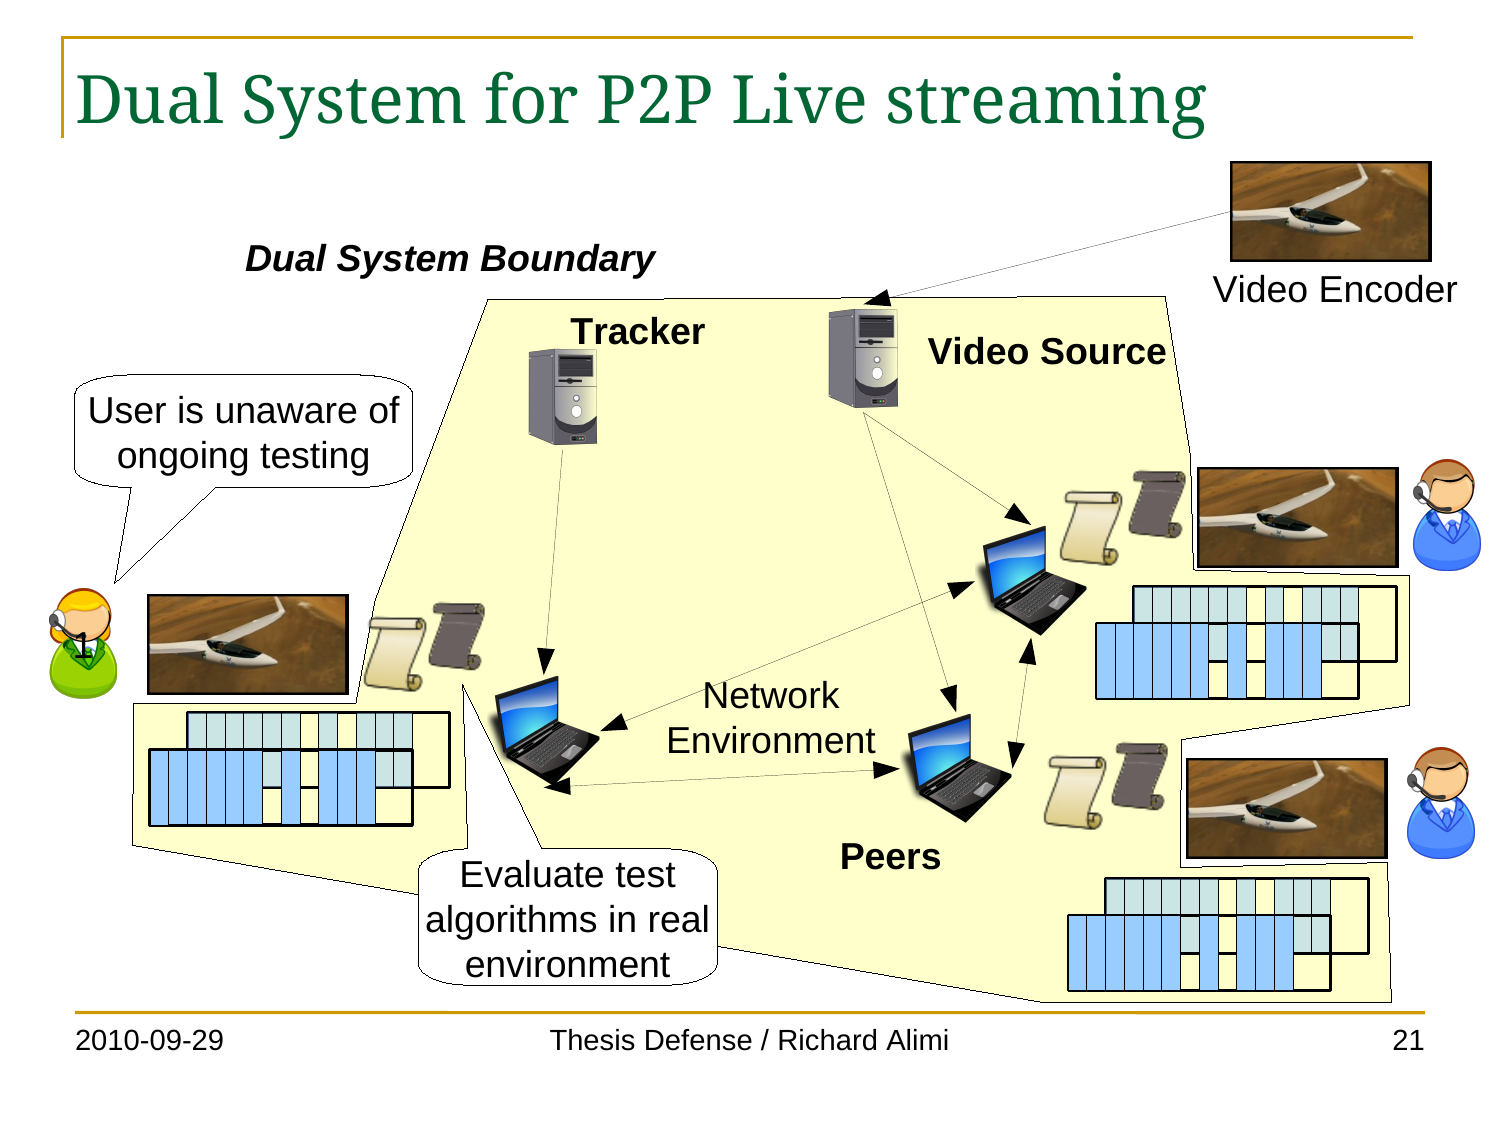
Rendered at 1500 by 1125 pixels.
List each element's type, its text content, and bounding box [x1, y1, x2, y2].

picture [361, 599, 601, 788]
text_box Network Environment [651, 663, 891, 769]
text_box Dual System Boundary [230, 226, 671, 287]
picture [900, 712, 1013, 826]
text_box Tracker [555, 299, 721, 360]
picture [147, 594, 349, 695]
picture [1197, 467, 1399, 568]
picture [825, 304, 902, 413]
picture [975, 467, 1189, 638]
text_box [865, 415, 1023, 601]
text_box [601, 712, 873, 784]
text_box [545, 297, 921, 729]
text_box [923, 583, 1030, 742]
picture [1230, 161, 1432, 257]
picture [1186, 758, 1388, 859]
text_box Video Source [912, 319, 1183, 380]
text_box [132, 675, 487, 895]
text_box Video Encoder [1197, 257, 1473, 318]
text_box User is unaware of ongoing testing [74, 374, 413, 584]
text_box [514, 296, 1410, 1003]
title Dual System for P2P Live streaming [75, 45, 1425, 151]
picture [1413, 459, 1481, 571]
picture [1407, 747, 1475, 859]
picture [525, 344, 601, 451]
text_box [774, 603, 955, 768]
text_box Peers [825, 825, 957, 885]
picture [1041, 739, 1171, 835]
text_box Evaluate test algorithms in real environment [418, 684, 718, 986]
text_box [372, 299, 562, 674]
picture [49, 588, 117, 699]
